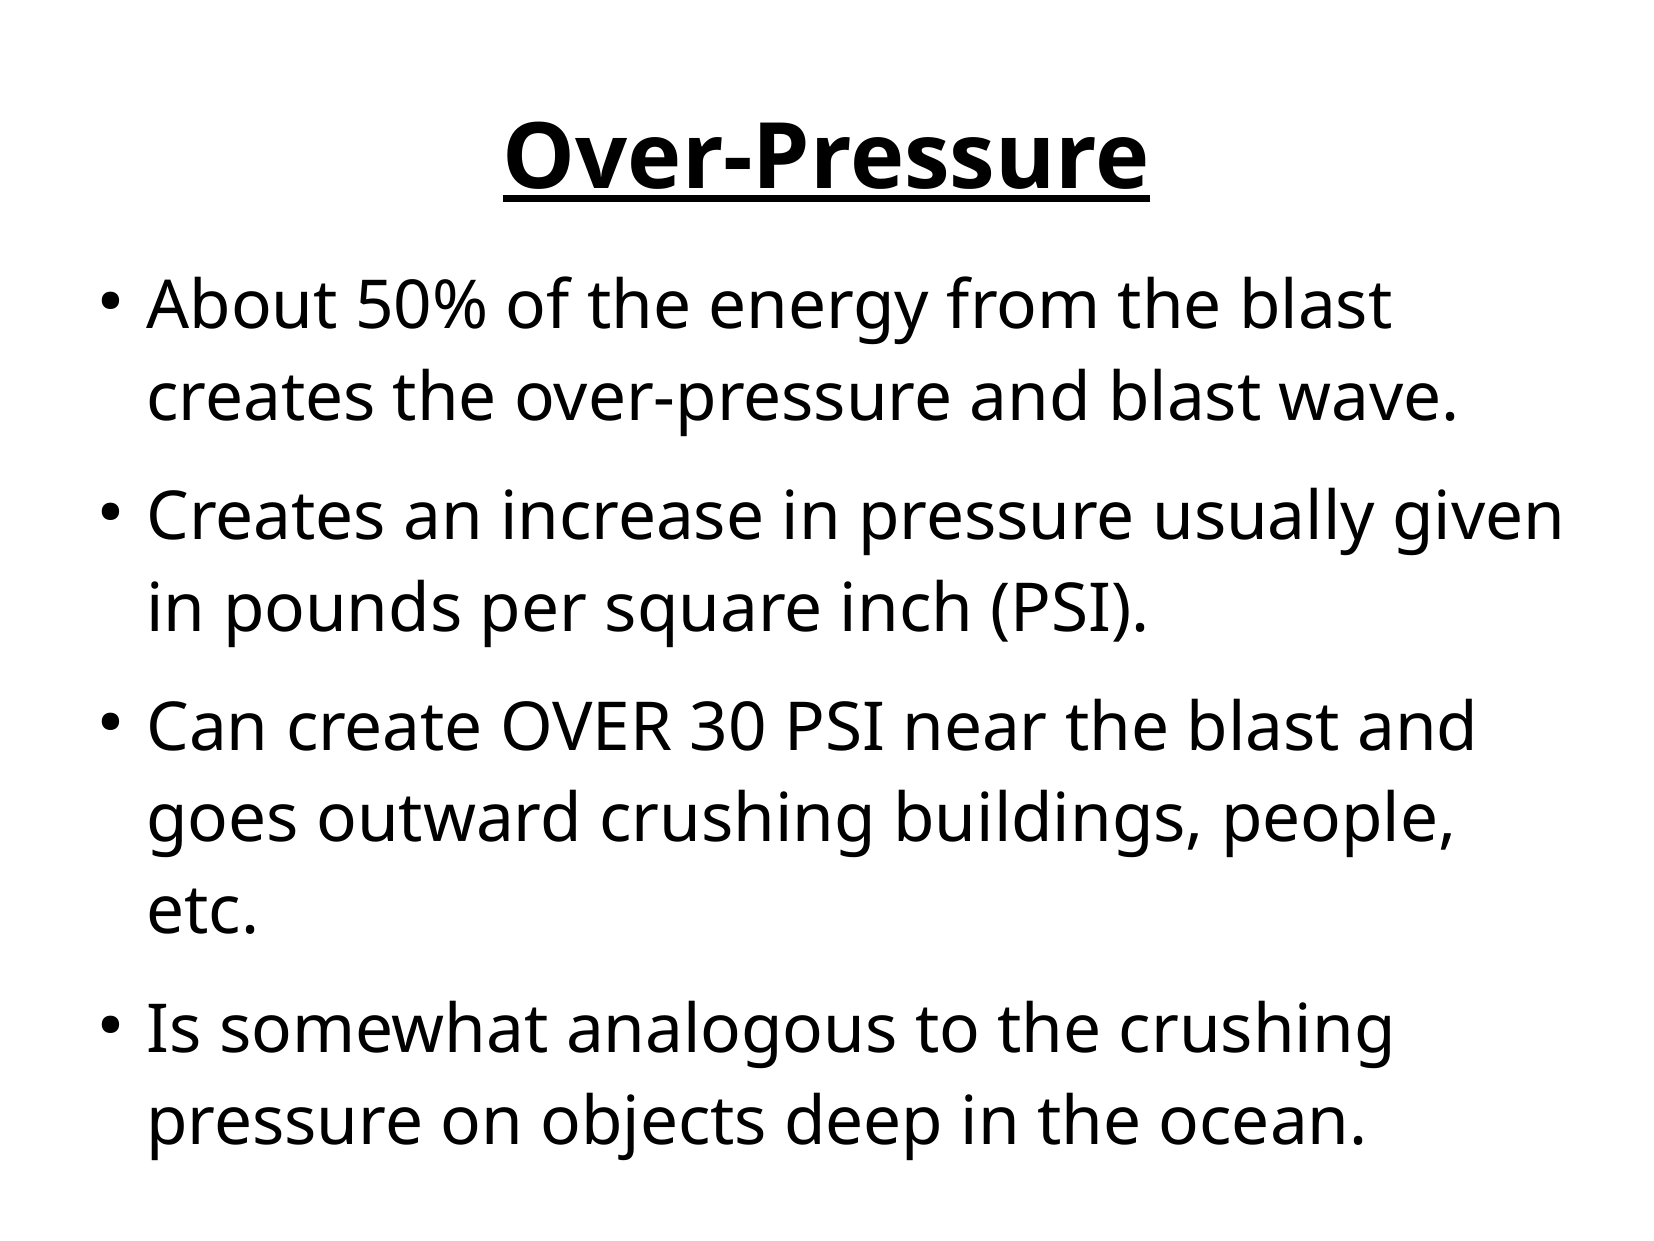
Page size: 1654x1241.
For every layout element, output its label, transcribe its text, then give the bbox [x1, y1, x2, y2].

title Over-Pressure [82, 49, 1571, 256]
list About 50% of the energy from the blast creates the over-pressure and blast wave. Creates an increase in pressure usually given in pounds per square inch (PSI). Can create OVER 30 PSI near the blast and goes outward crushing buildings, people, etc. Is somewhat analogous to the crushing pressure on objects deep in the ocean. [82, 256, 1571, 1171]
